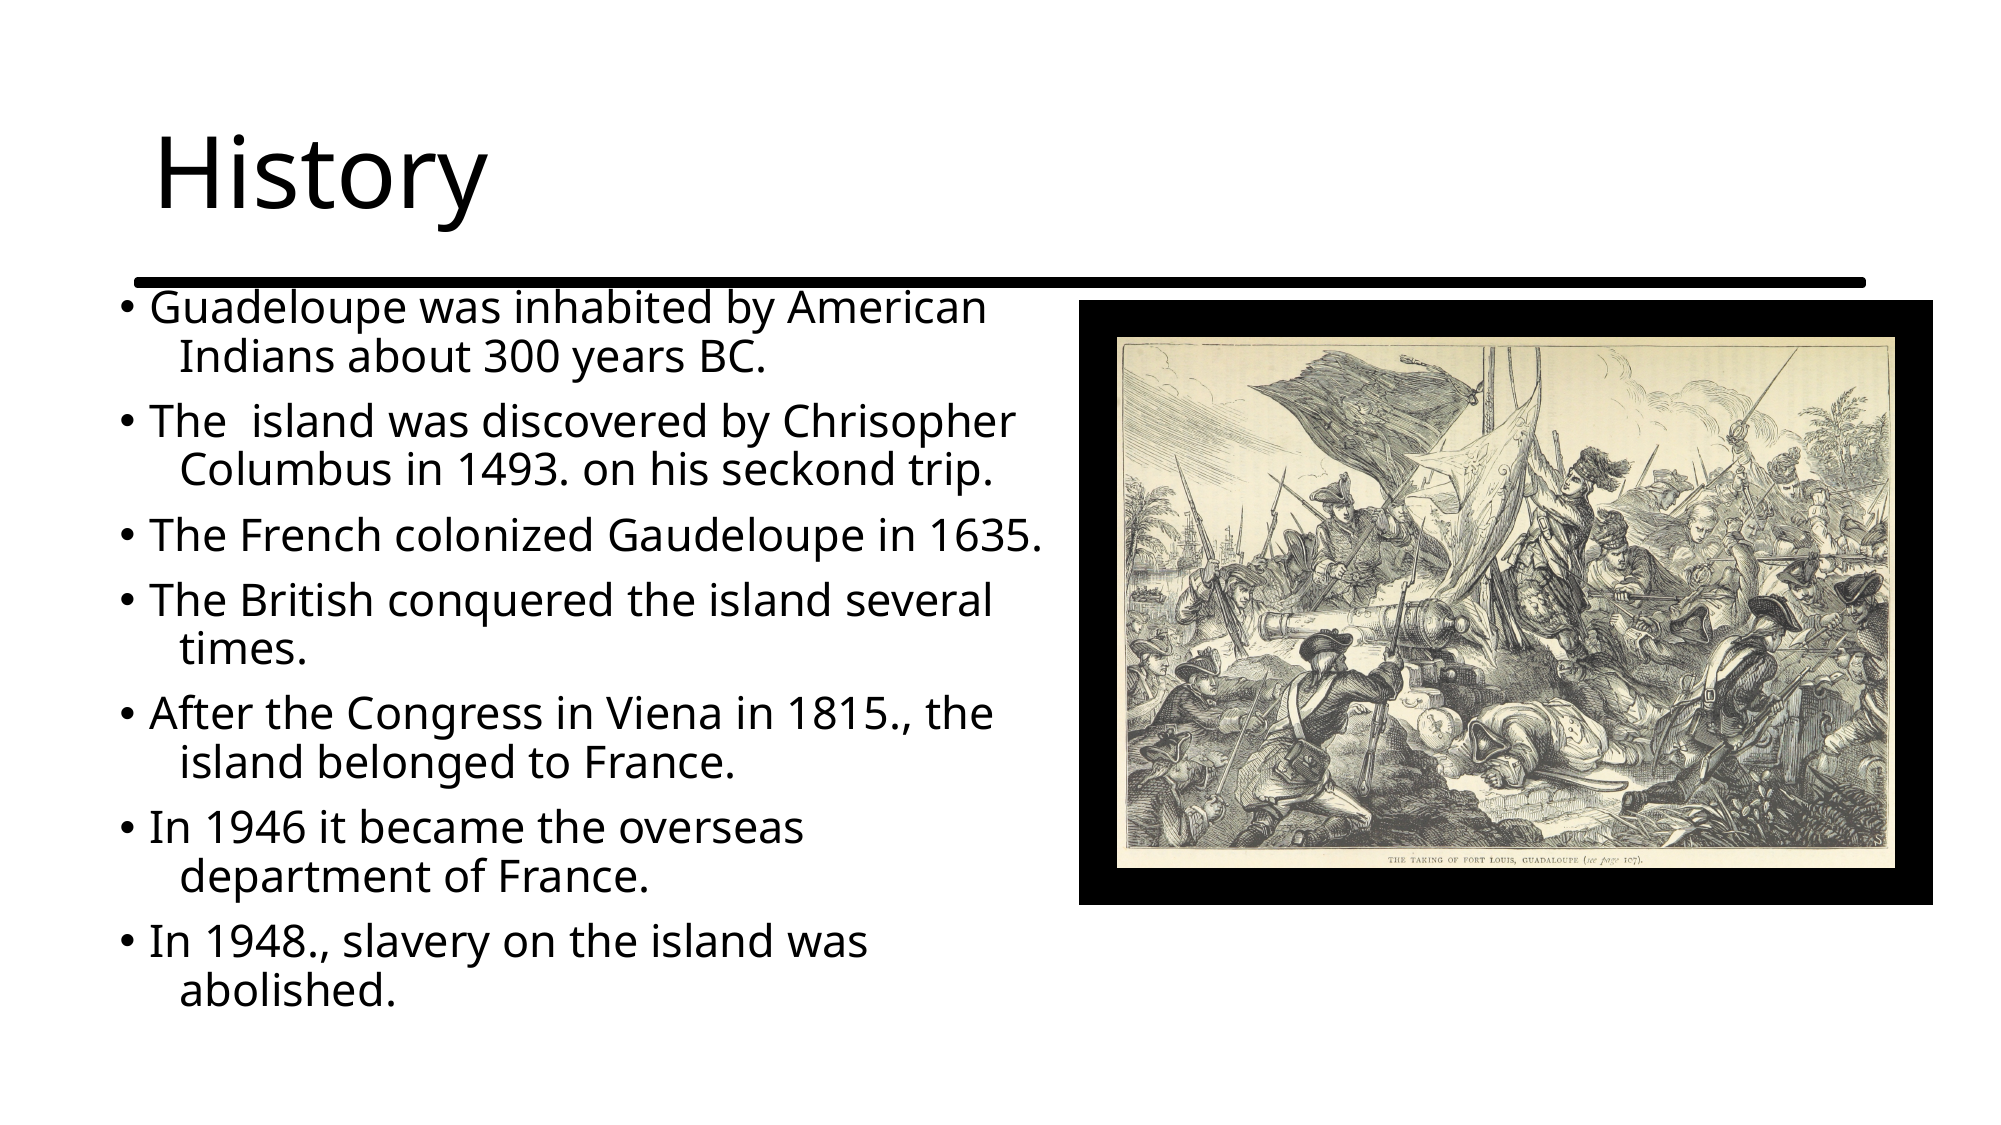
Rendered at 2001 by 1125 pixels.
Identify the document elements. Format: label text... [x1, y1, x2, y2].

list Guadeloupe was inhabited by American Indians about 300 years BC. The island was discovered by Chrisopher Columbus in 1493. on his seckond trip. The French colonized Gaudeloupe in 1635. The British conquered the island several times. After the Congress in Viena in 1815., the island belonged to France. In 1946 it became the overseas department of France. In 1948., slavery on the island was abolished. [104, 277, 1085, 1041]
title History [137, 59, 1863, 278]
picture [1116, 337, 1896, 868]
